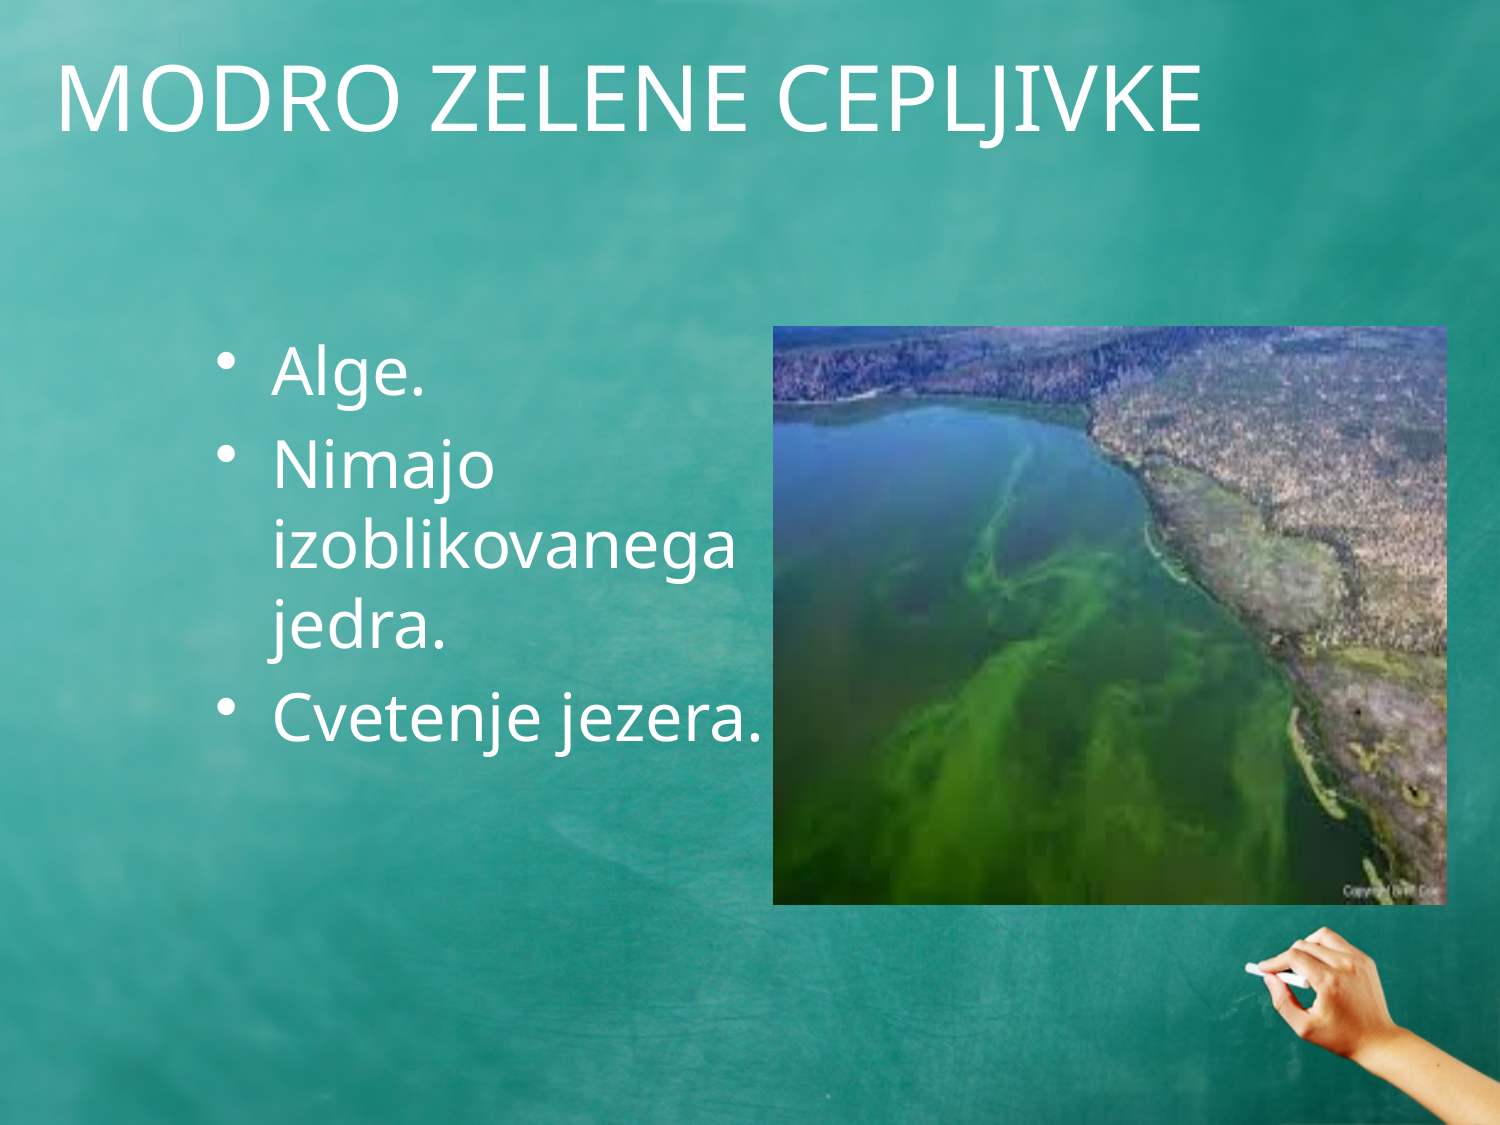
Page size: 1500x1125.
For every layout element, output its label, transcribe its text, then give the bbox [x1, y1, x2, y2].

list Alge. Nimajo izoblikovanega jedra. Cvetenje jezera. [200, 237, 788, 938]
title MODRO ZELENE CEPLJIVKE [39, 35, 1471, 154]
picture [0, 0, 1500, 1125]
